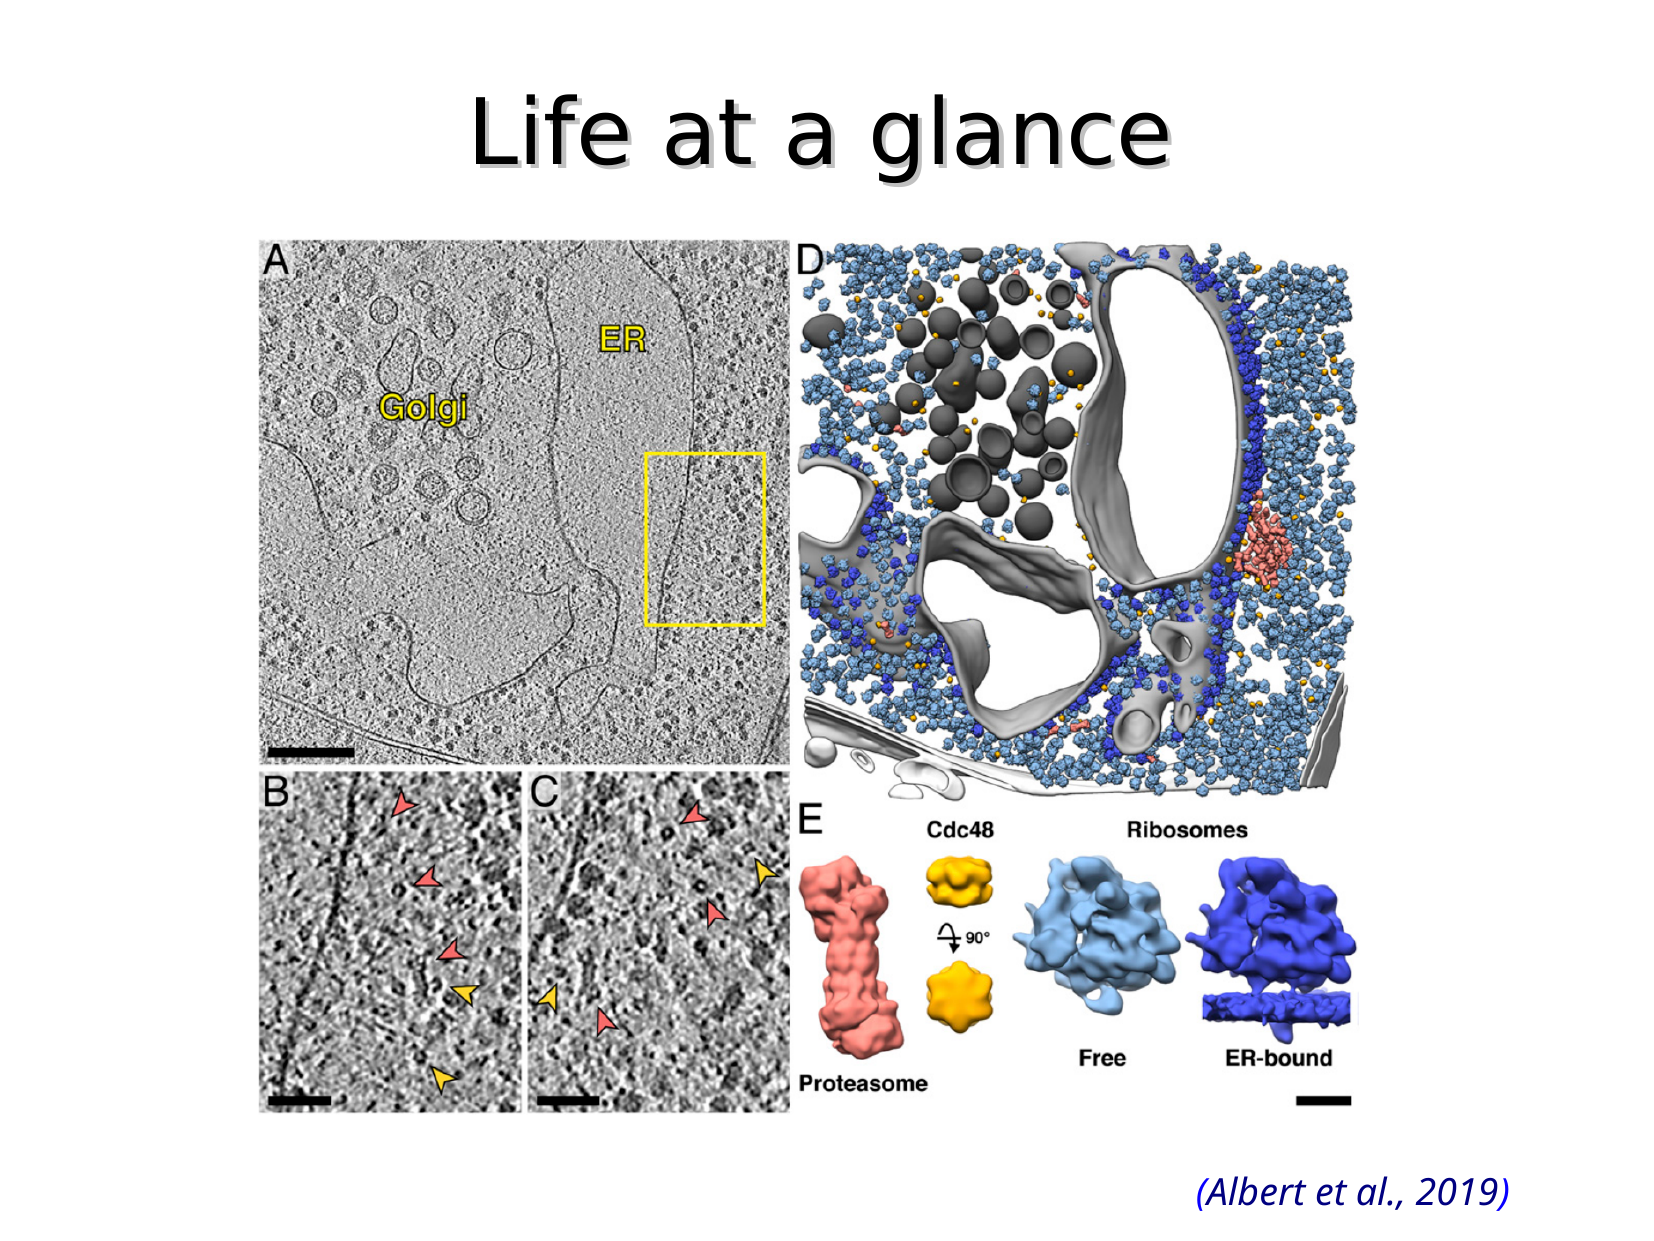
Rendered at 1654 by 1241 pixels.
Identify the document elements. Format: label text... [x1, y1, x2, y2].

text_box (Albert et al., 2019) [1181, 1158, 1555, 1211]
title Life at a glance [76, 29, 1565, 237]
picture [236, 236, 1388, 1126]
